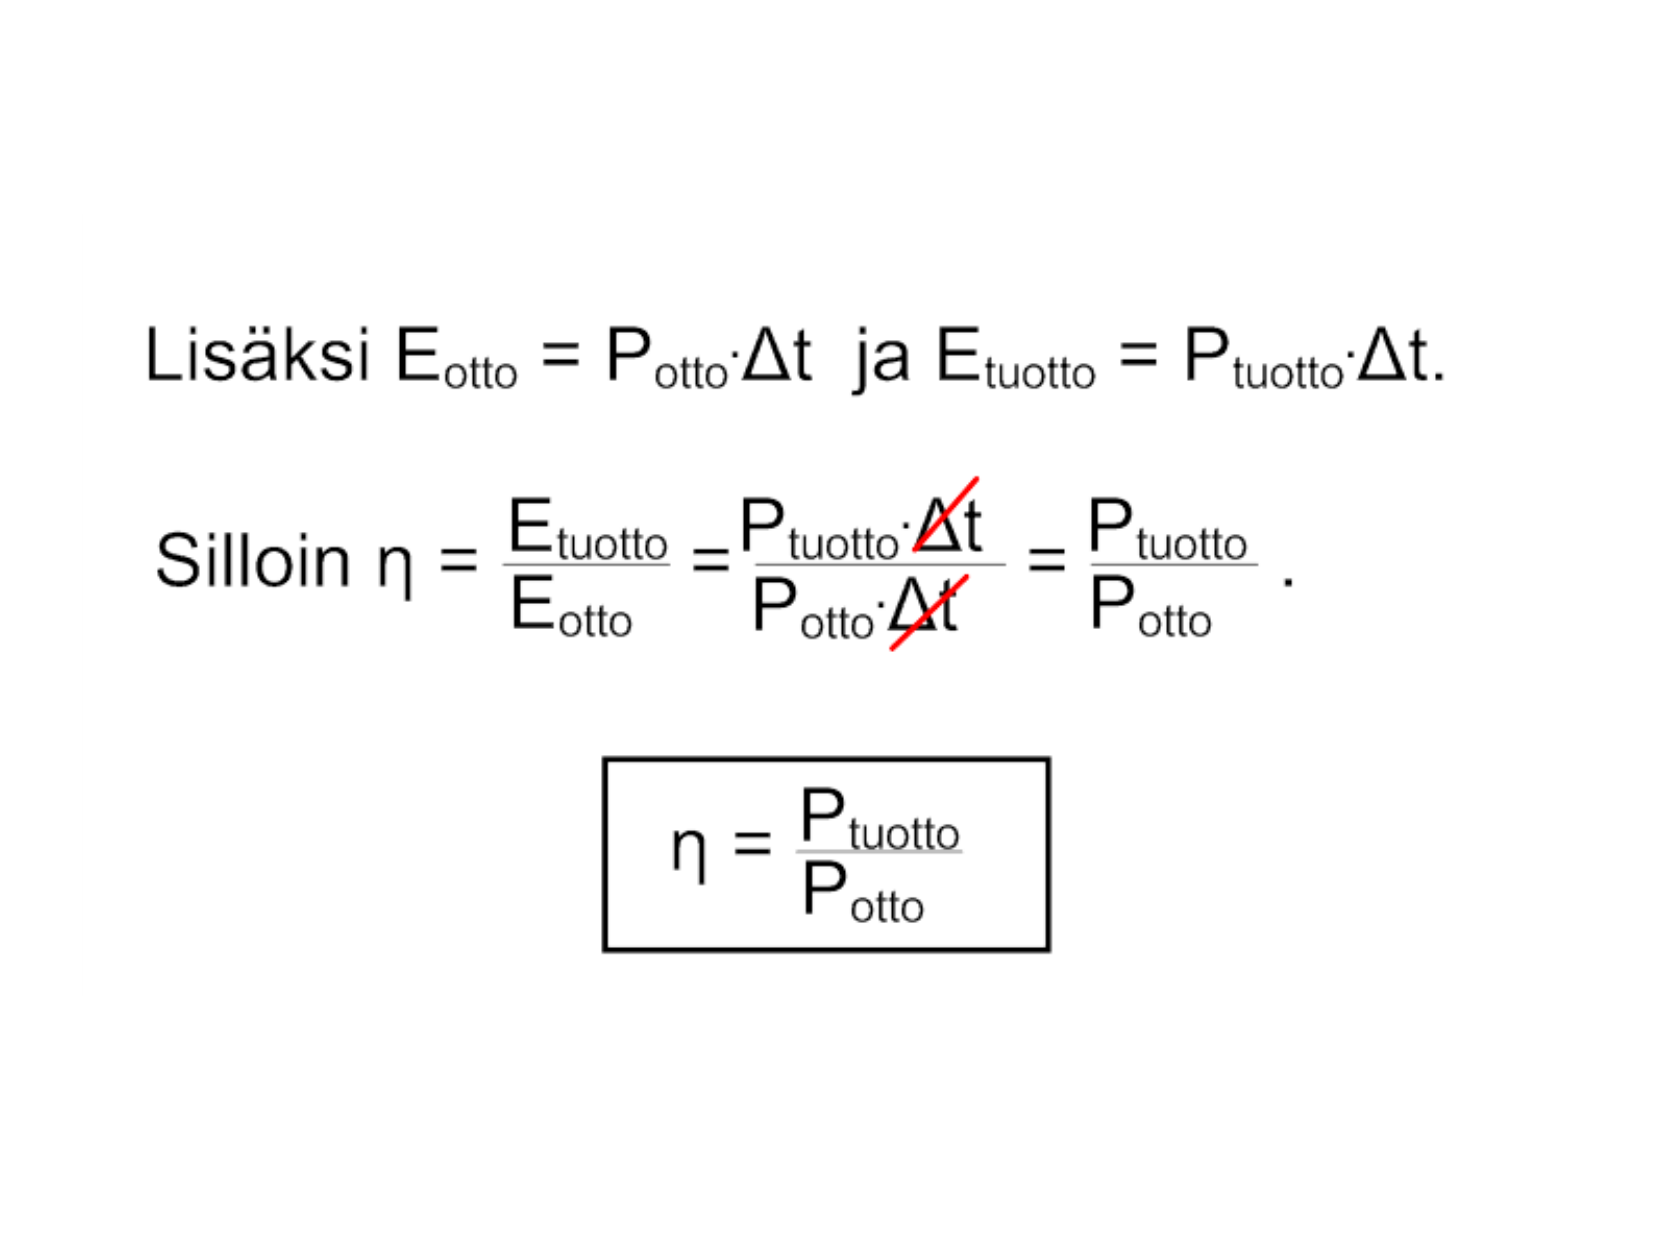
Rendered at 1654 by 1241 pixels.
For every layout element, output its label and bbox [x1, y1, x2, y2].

picture [81, 214, 1532, 996]
